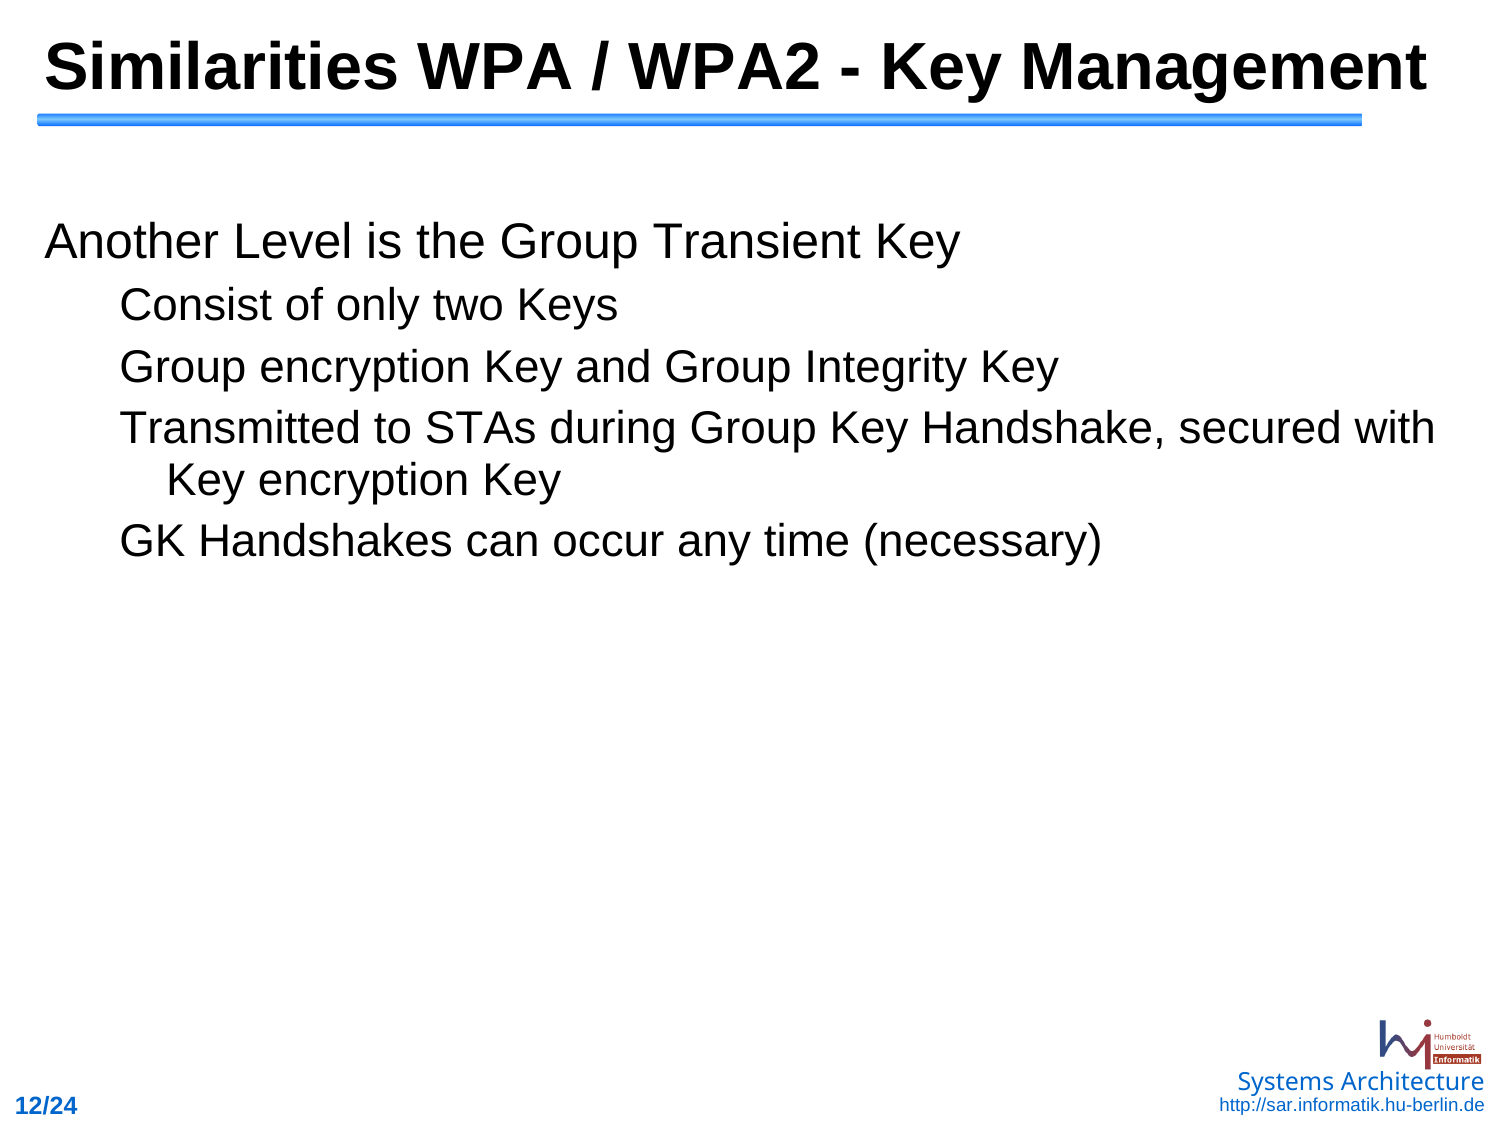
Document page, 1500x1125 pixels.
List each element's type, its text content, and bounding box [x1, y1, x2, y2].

title Similarities WPA / WPA2 - Key Management [29, 20, 1500, 114]
list Another Level is the Group Transient Key Consist of only two Keys Group encryption Key and Group Integrity Key Transmitted to STAs during Group Key Handshake, secured with Key encryption Key GK Handshakes can occur any time (necessary) [29, 137, 1500, 1059]
picture [1376, 1059, 1483, 1071]
